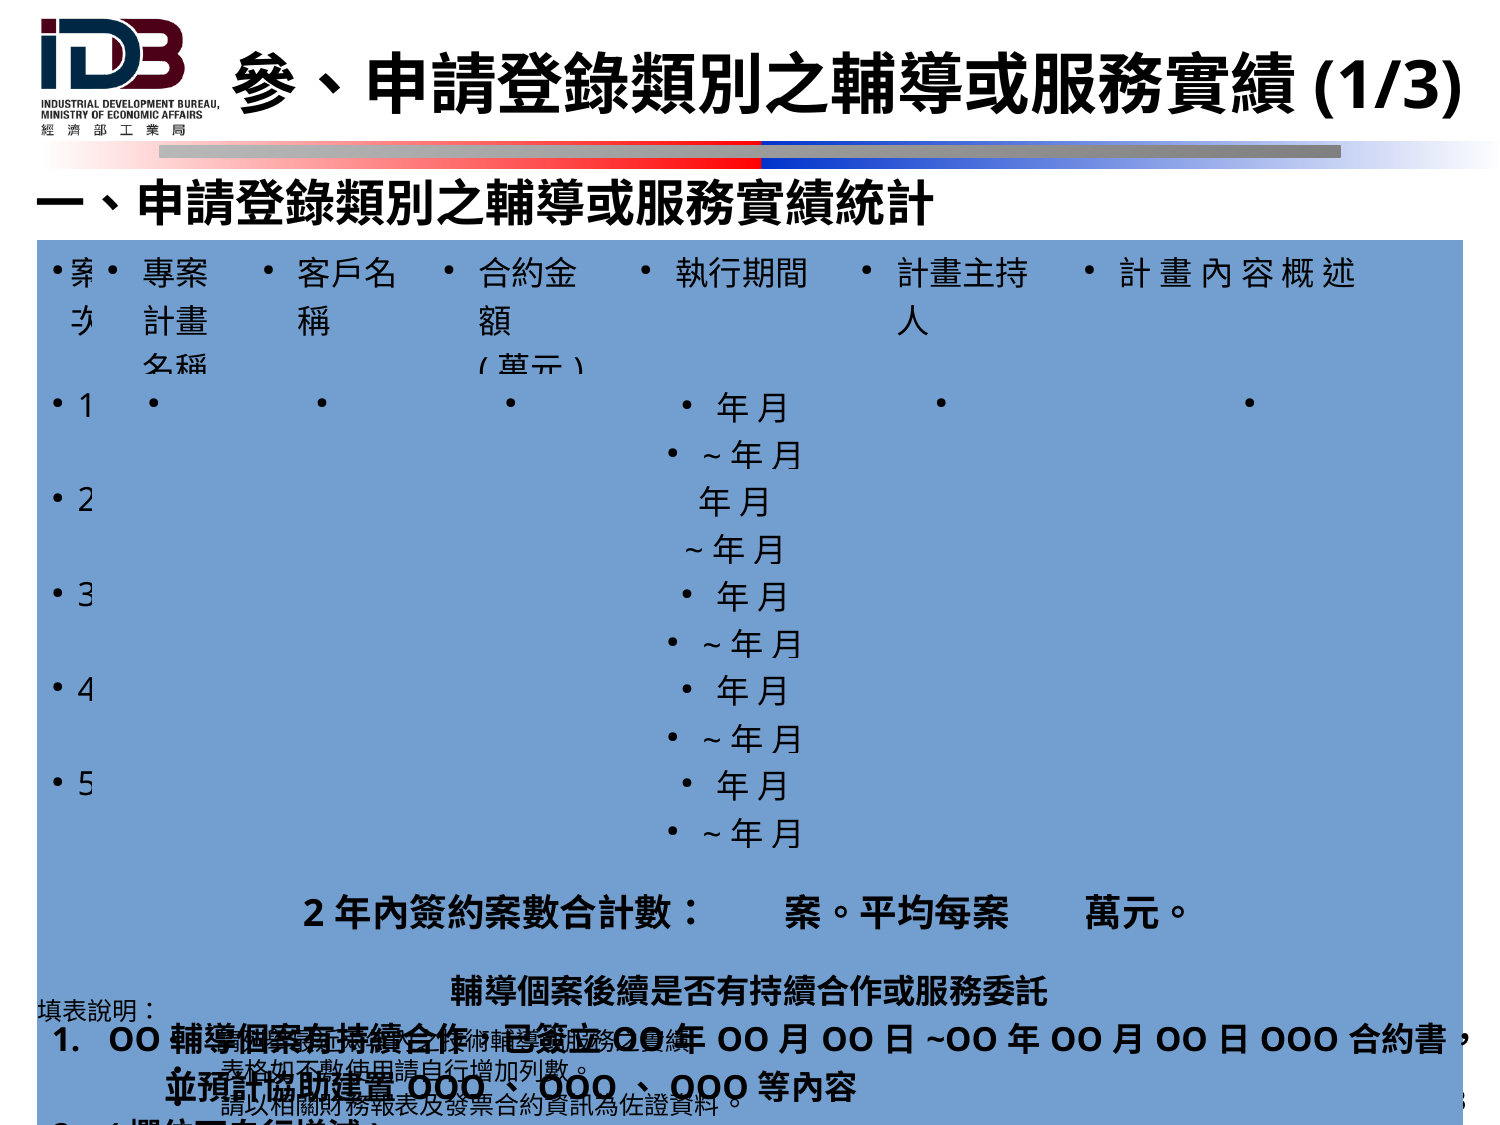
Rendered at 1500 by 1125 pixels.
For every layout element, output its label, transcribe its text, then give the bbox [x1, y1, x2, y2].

table_cell 5 [37, 753, 92, 848]
table_cell [92, 753, 248, 848]
text_box [159, 146, 1341, 158]
table_cell 年 月 ~年 月 [625, 658, 846, 753]
table_header 計 畫 內 容 概 述 [1069, 240, 1463, 374]
table_cell [248, 374, 428, 469]
table_header 計畫主持人 [846, 240, 1069, 374]
table_cell [1069, 658, 1463, 753]
table_cell [248, 658, 428, 753]
table_cell [428, 753, 625, 848]
table_cell 年 月 ~年 月 [776, 744, 796, 753]
table_cell [428, 469, 625, 564]
table_header 專案計畫名稱 [92, 240, 248, 374]
table_cell [846, 753, 1069, 848]
table_cell [428, 374, 625, 469]
text_box 一、申請登錄類別之輔導或服務實績統計 [20, 163, 1357, 236]
table_cell 年 月 ~年 月 [625, 374, 846, 469]
table_cell 2年內簽約案數合計數： 案。平均每案 萬元。 [37, 848, 1463, 957]
table_cell 2 [37, 469, 92, 564]
table_cell [428, 564, 625, 658]
table_cell 4 [37, 658, 92, 753]
table_cell [92, 658, 248, 753]
table_cell [1069, 564, 1463, 658]
table_cell [92, 374, 248, 469]
table_header 客戶名稱 [248, 240, 428, 374]
table_cell 年 月 ~年 月 [625, 469, 846, 564]
table_cell 年 月 ~年 月 [625, 753, 846, 848]
table_cell [428, 658, 625, 753]
table_header 合約金額 (萬元) [428, 240, 625, 374]
table_cell [1069, 753, 1463, 848]
table_cell [846, 469, 1069, 564]
table_cell [846, 658, 1069, 753]
table_cell 年 月 ~年 月 [776, 649, 796, 658]
table_cell 輔導個案後續是否有持續合作或服務委託 OO輔導個案有持續合作，已簽立OO年OO月OO日~OO年OO月OO日OOO合約書，並預計協助建置OOO、OOO、OOO等內容 (欄位可自行增減) [37, 957, 1463, 988]
table_cell [846, 564, 1069, 658]
table_cell 年 月 ~年 月 [775, 838, 796, 848]
table_cell 年 月 ~年 月 [776, 460, 796, 469]
table_header 案次 [37, 240, 92, 374]
table_cell 年 月 ~年 月 [625, 564, 846, 658]
table_cell [846, 374, 1069, 469]
table_cell 3 [37, 564, 92, 658]
table_cell [1069, 374, 1463, 469]
text_box 參、申請登錄類別之輔導或服務實績(1/3) [205, 34, 1488, 131]
table_cell [248, 469, 428, 564]
table_cell [92, 469, 248, 564]
table_header 案次 [81, 267, 91, 271]
table_cell 4 [81, 682, 89, 693]
table_cell [92, 564, 248, 658]
table_cell [1069, 469, 1463, 564]
table_cell 年 月 ~年 月 [757, 554, 778, 564]
table_header 執行期間 [625, 240, 846, 374]
table_cell 5 [83, 774, 92, 782]
table_cell [248, 753, 428, 848]
text_box 填表說明： 請列舉最近兩年內之技術輔導或服務之實績 表格如不敷使用請自行增加列數。 請以相關財務報表及發票合約資訊為佐證資料。 [0, 988, 1463, 1125]
table_cell 2 [83, 499, 92, 508]
table_cell 1 [37, 374, 92, 469]
table_cell [248, 564, 428, 658]
